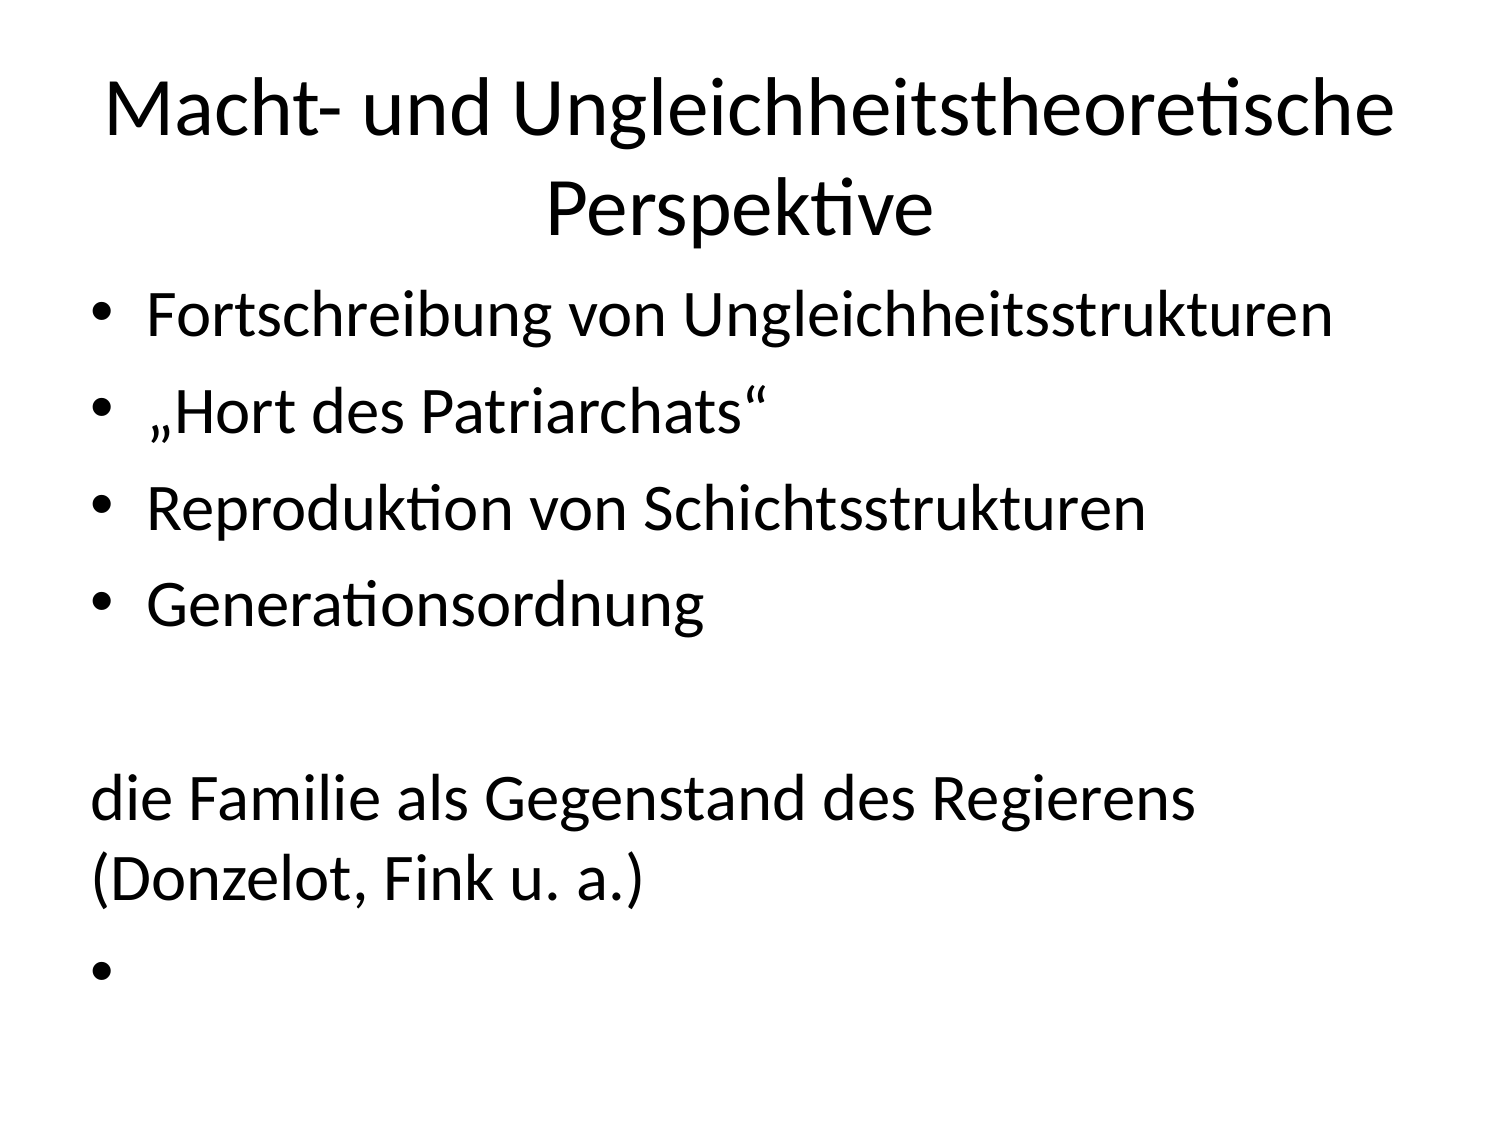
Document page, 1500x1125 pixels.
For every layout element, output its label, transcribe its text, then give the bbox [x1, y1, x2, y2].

list Fortschreibung von Ungleichheitsstrukturen „Hort des Patriarchats“ Reproduktion von Schichtsstrukturen Generationsordnung die Familie als Gegenstand des Regierens (Donzelot, Fink u. a.) [75, 262, 1400, 1005]
title Macht- und Ungleichheitstheoretische Perspektive [75, 45, 1426, 233]
